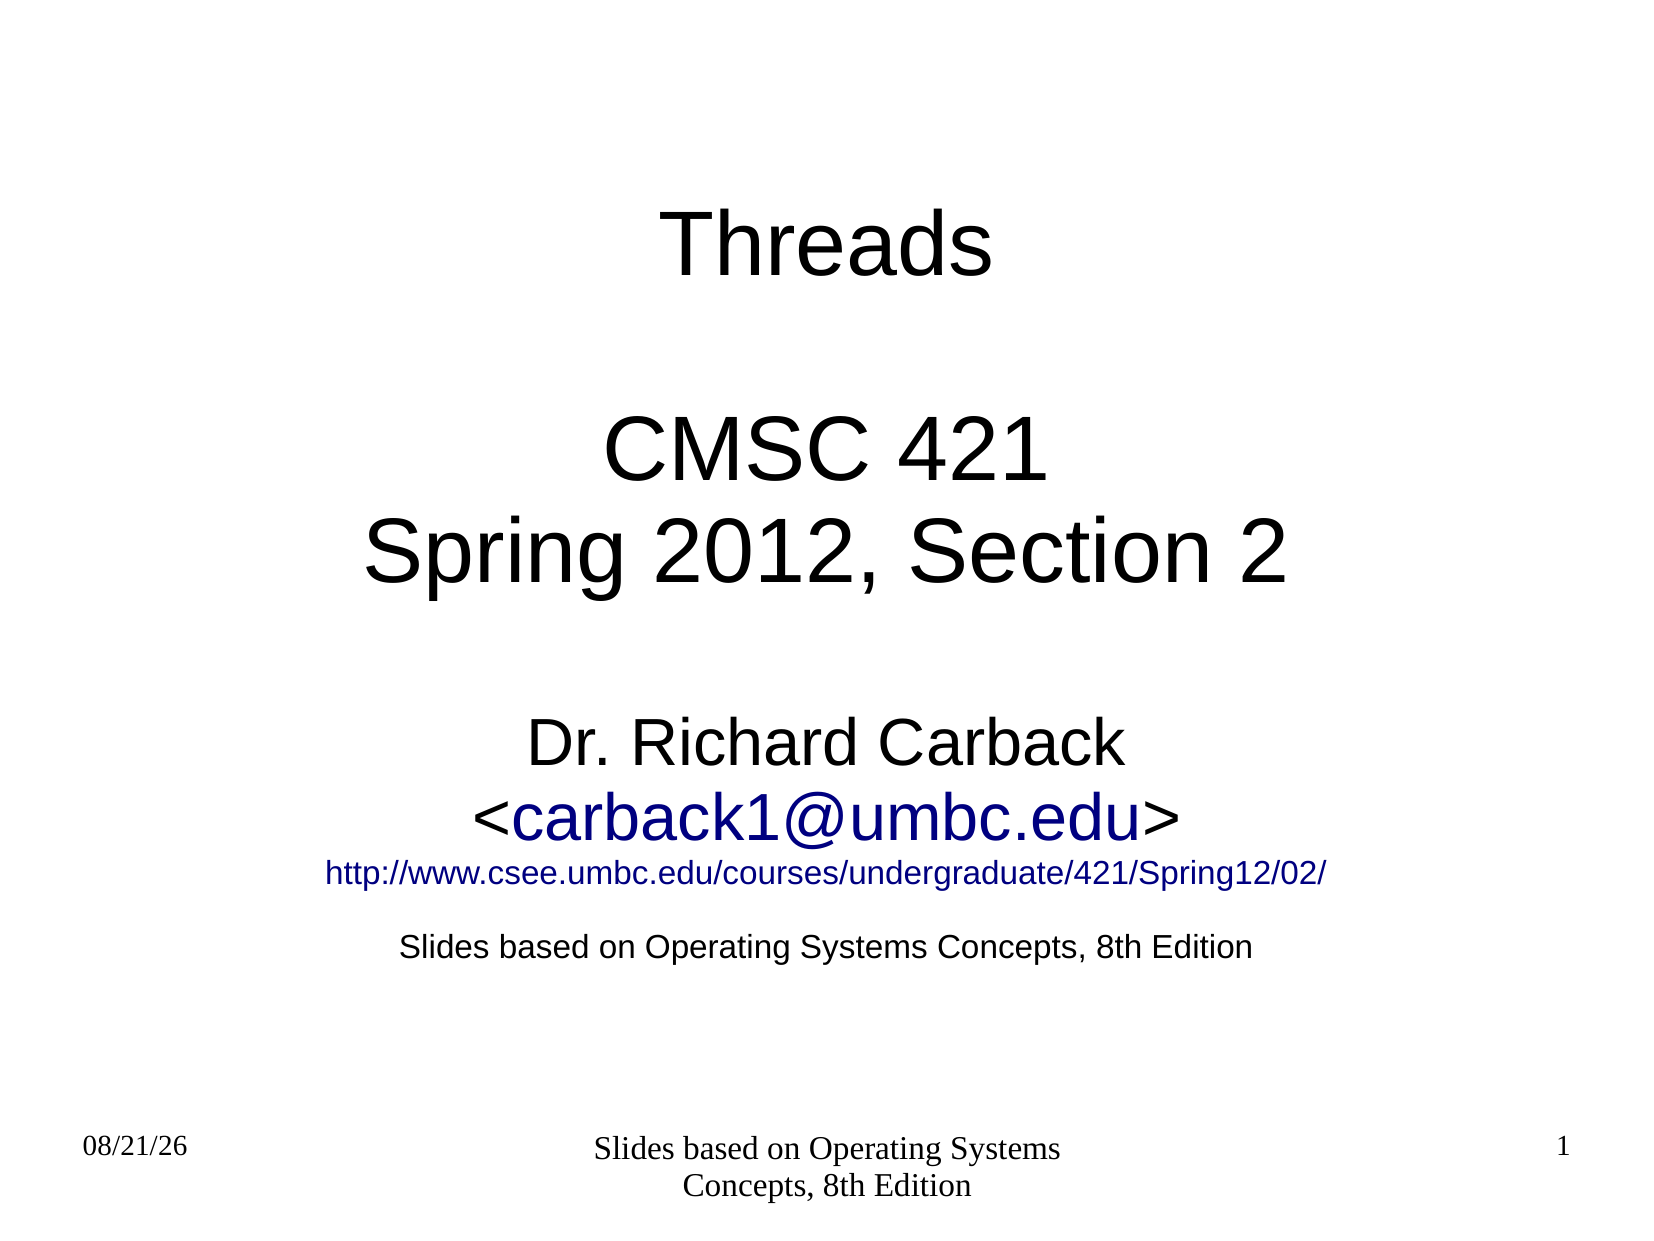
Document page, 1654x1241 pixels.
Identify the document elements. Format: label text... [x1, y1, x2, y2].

subtitle Threads CMSC 421 Spring 2012, Section 2 Dr. Richard Carback <carback1@umbc.edu> http://www.csee.umbc.edu/courses/undergraduate/421/Spring12/02/ Slides based on Operating Systems Concepts, 8th Edition [82, 49, 1571, 1109]
